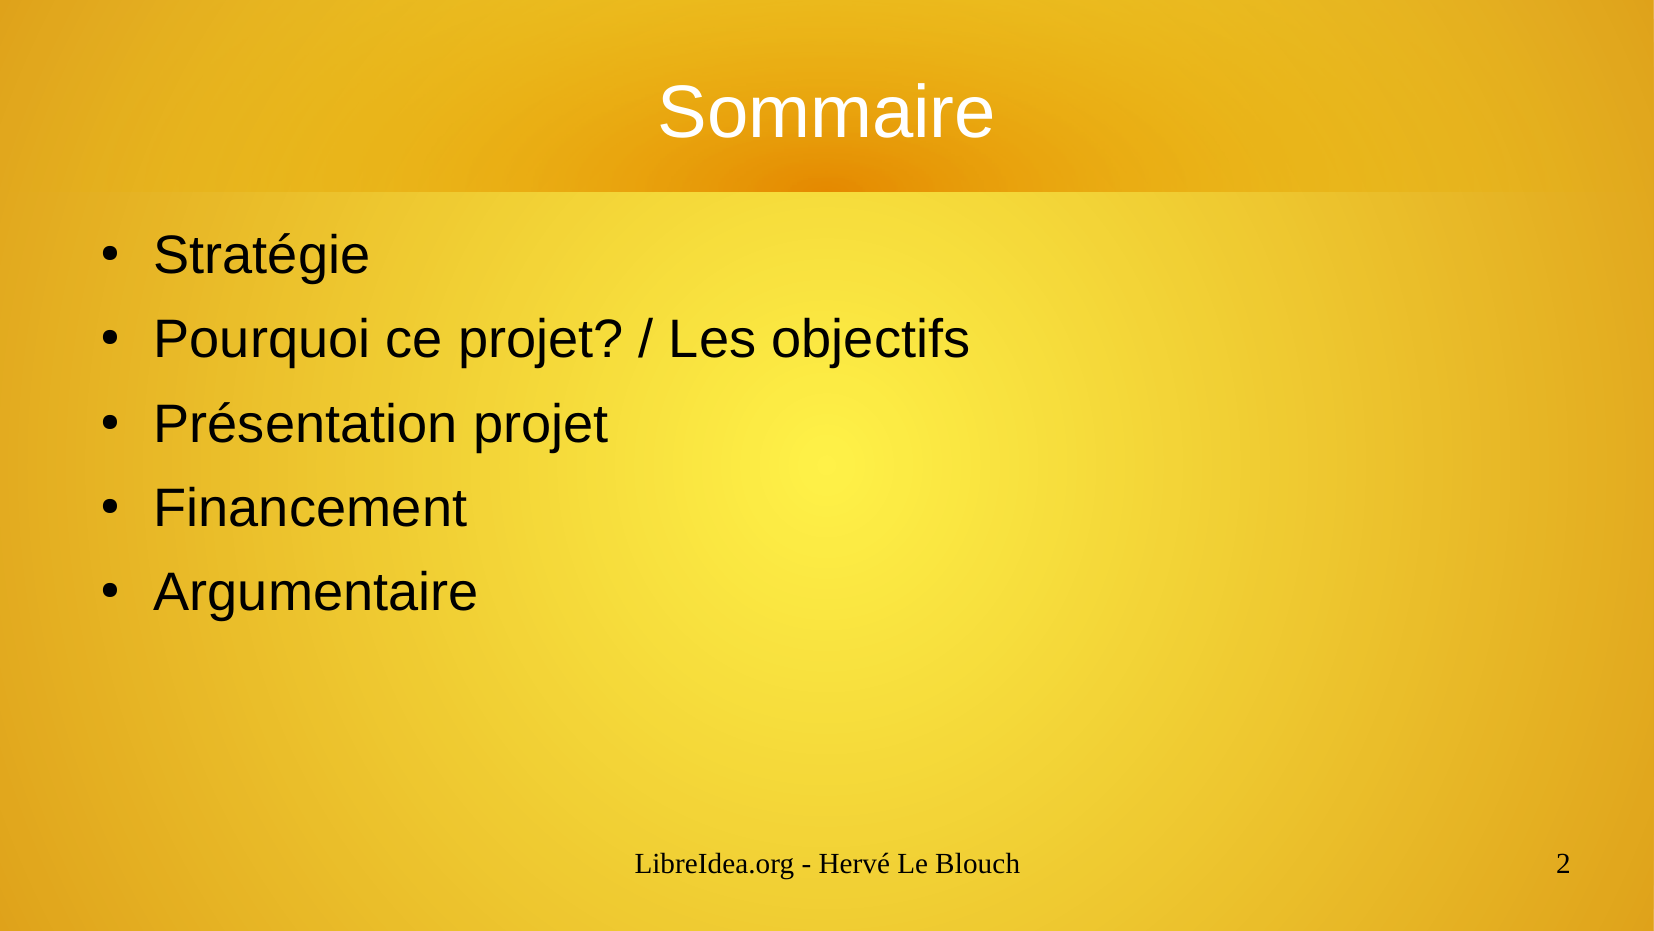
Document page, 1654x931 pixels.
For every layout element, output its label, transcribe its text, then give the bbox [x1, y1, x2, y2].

title Sommaire [82, 35, 1571, 189]
list Stratégie Pourquoi ce projet? / Les objectifs Présentation projet Financement Argumentaire [82, 224, 1571, 764]
